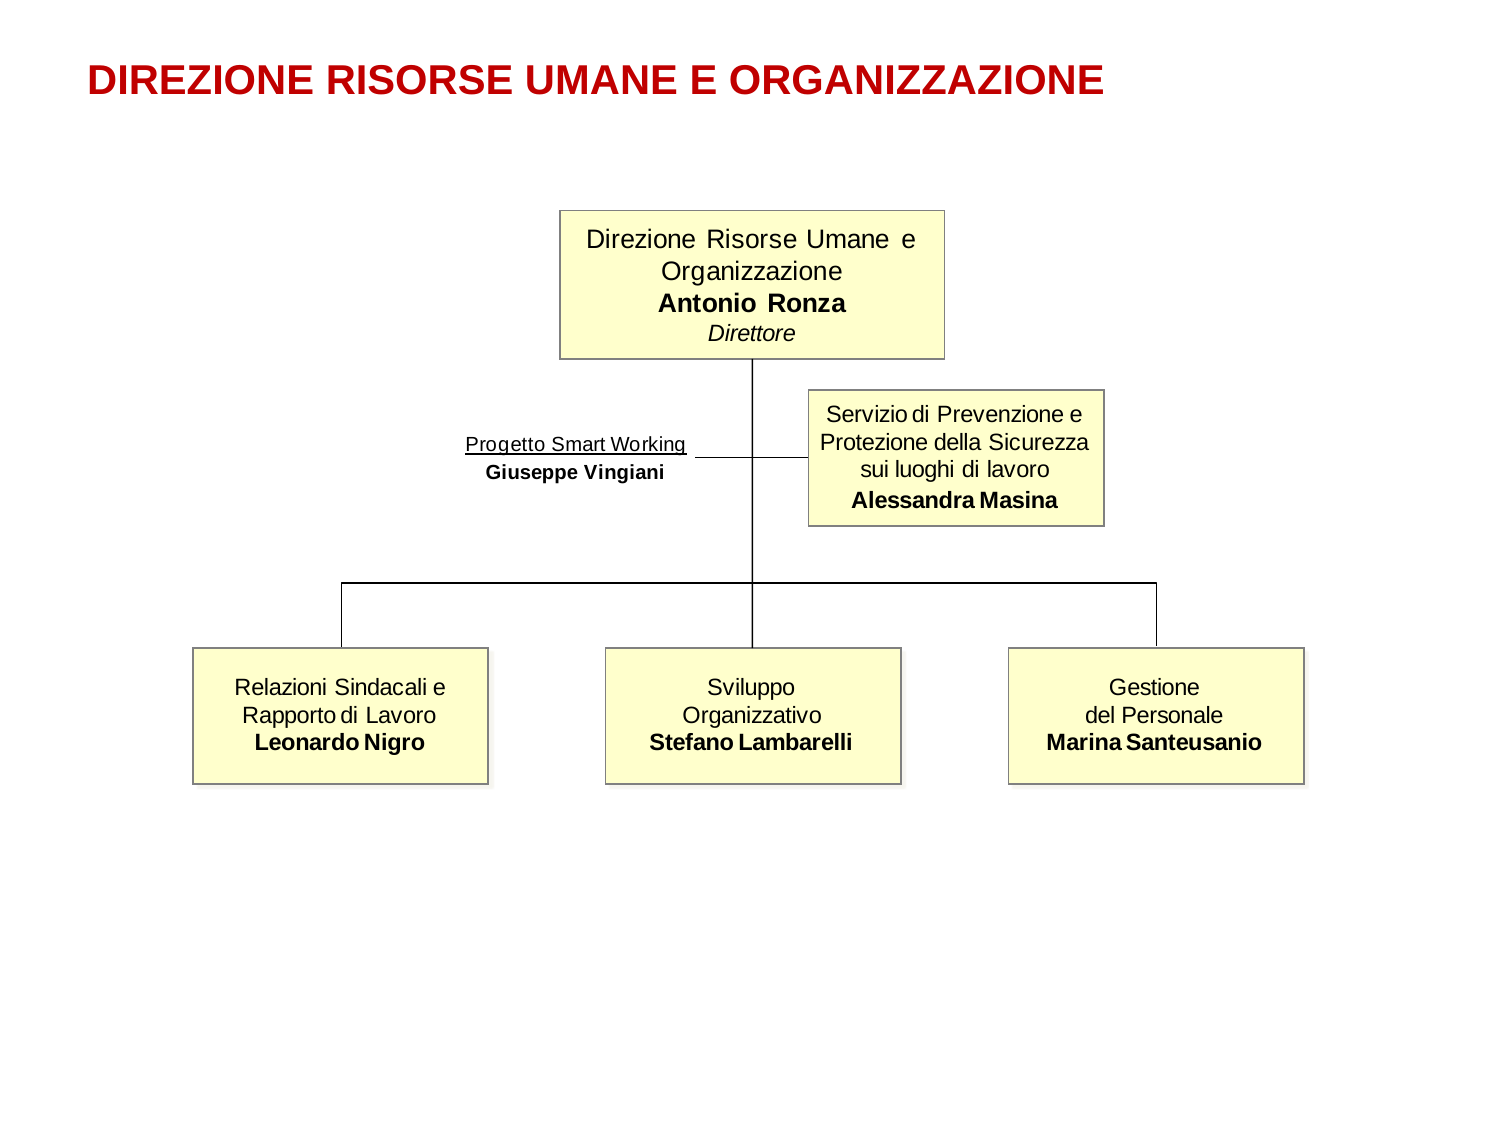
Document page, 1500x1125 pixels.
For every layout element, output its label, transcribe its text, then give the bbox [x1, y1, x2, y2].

picture [190, 208, 1310, 790]
title DIREZIONE RISORSE UMANE E ORGANIZZAZIONE [72, 45, 1462, 128]
